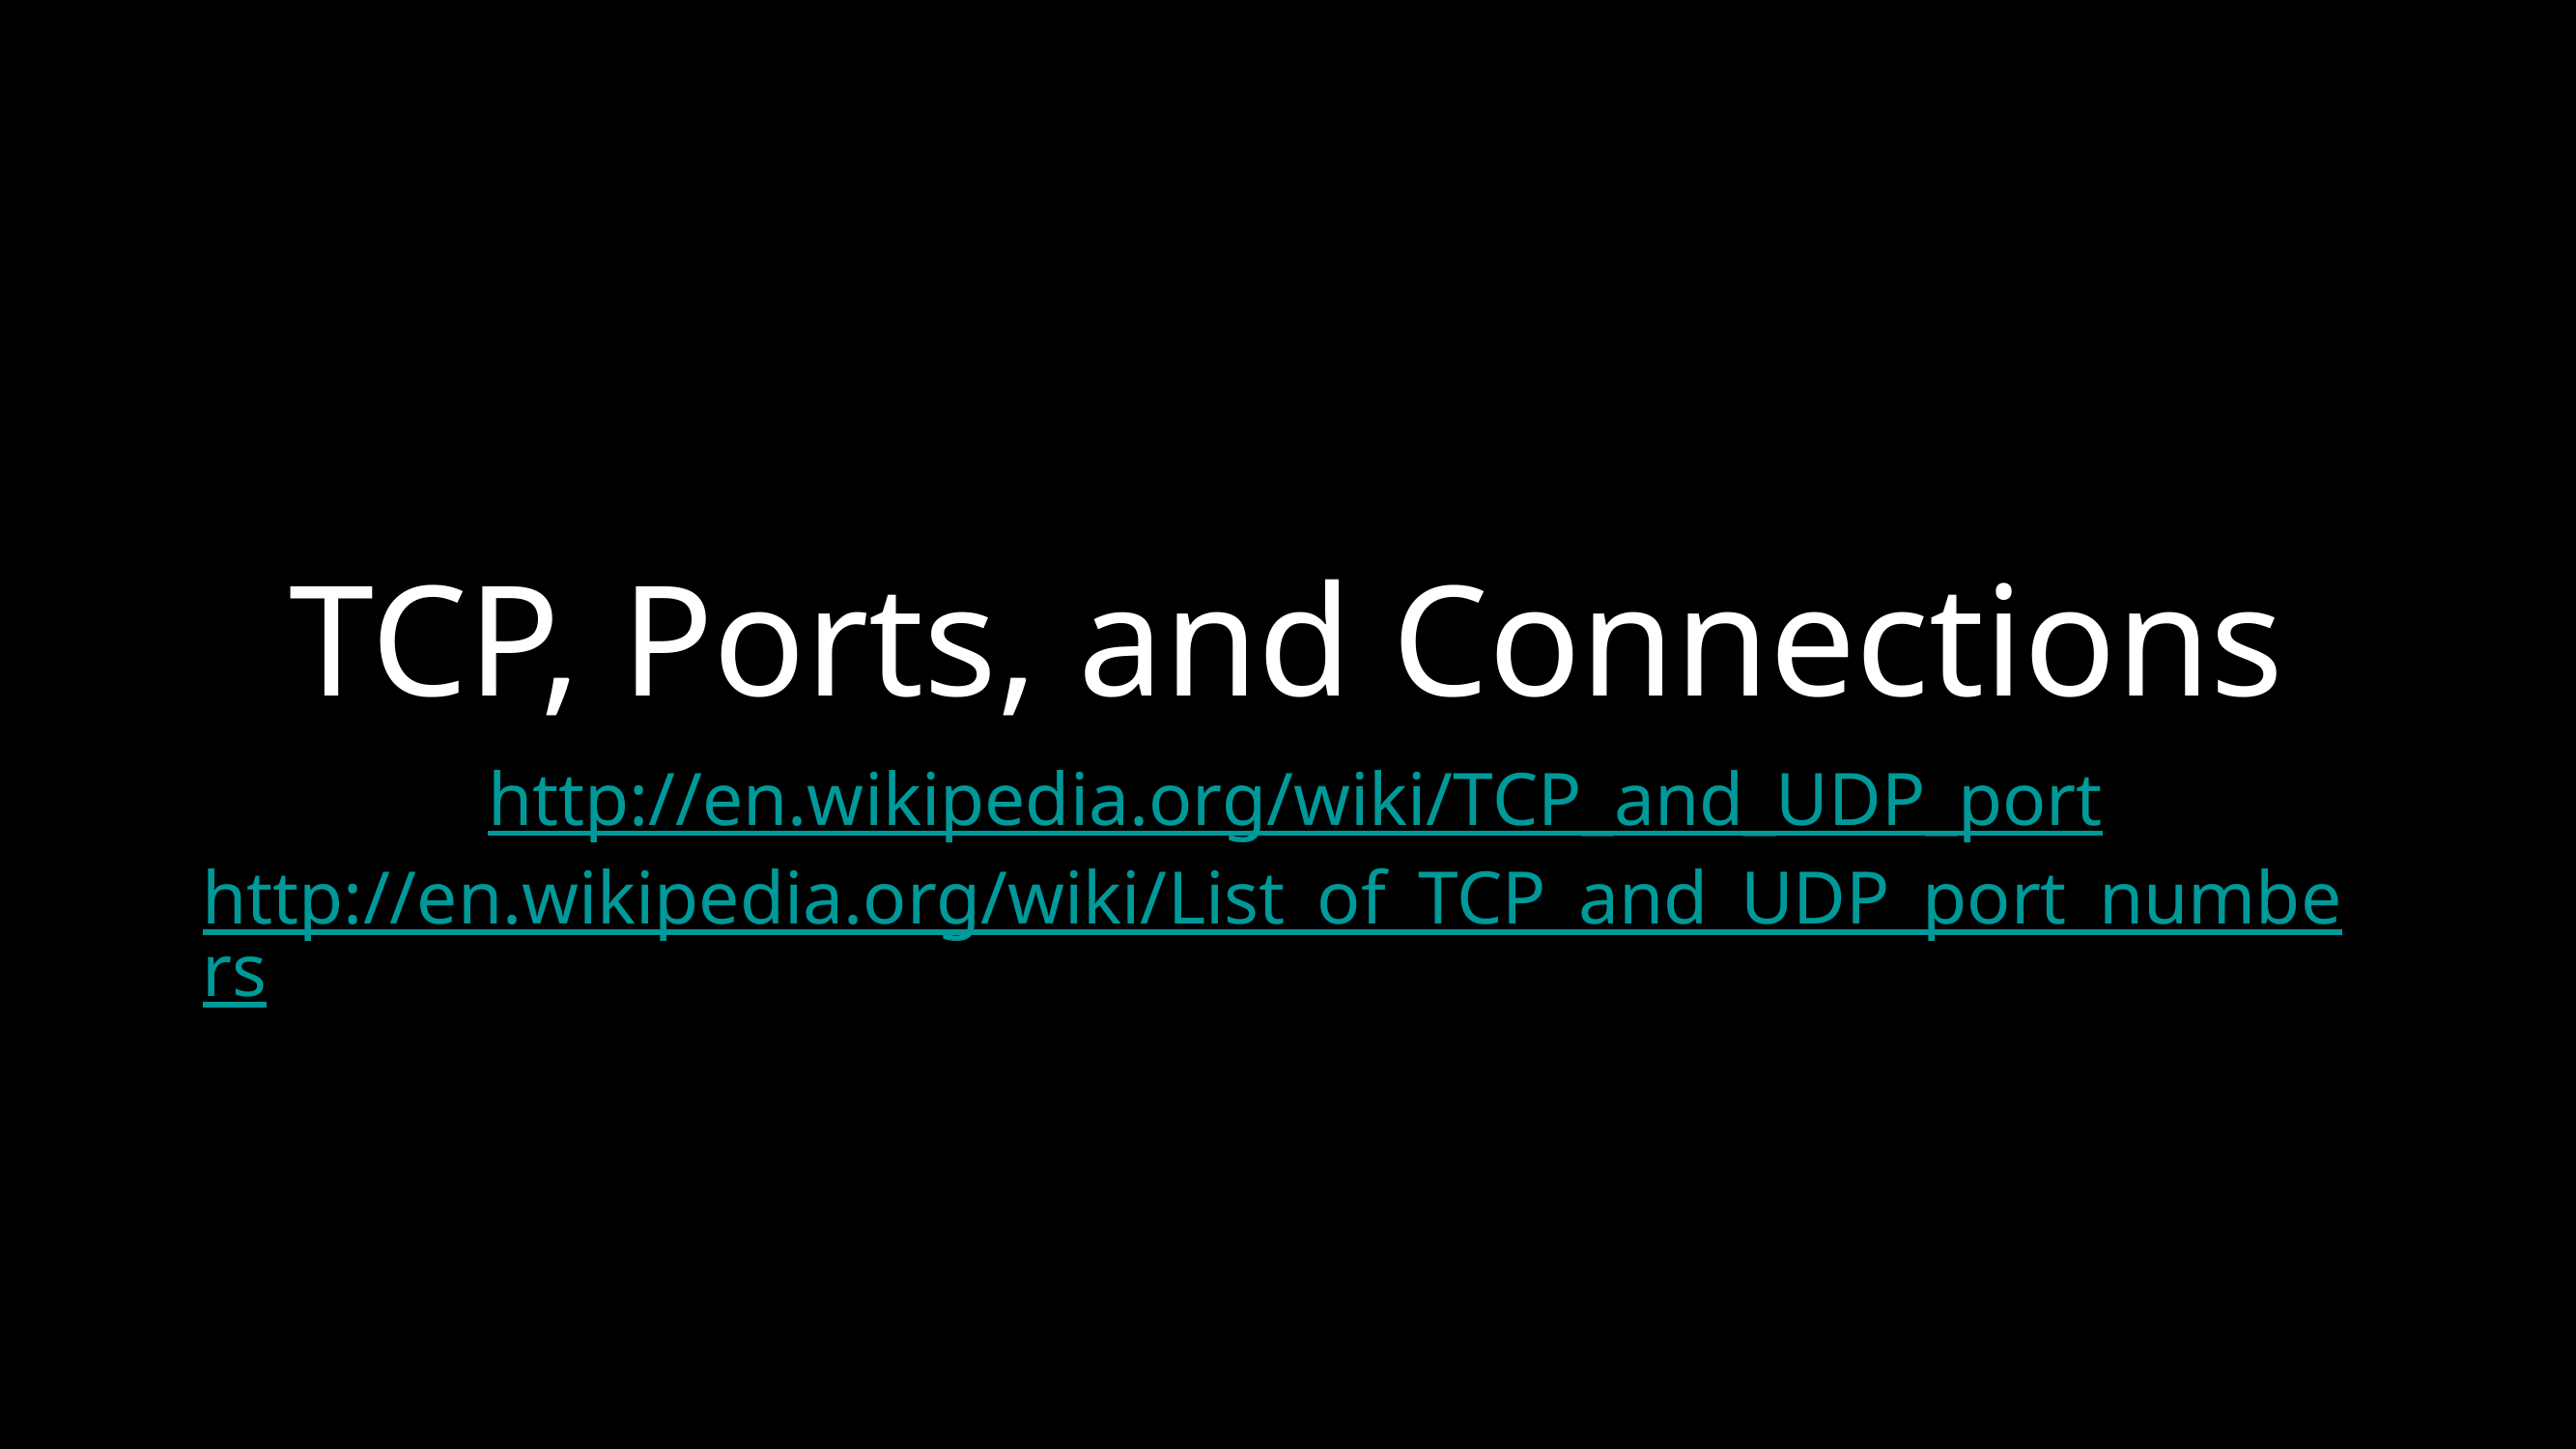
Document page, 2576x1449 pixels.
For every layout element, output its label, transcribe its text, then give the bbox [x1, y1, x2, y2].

title TCP, Ports, and Connections [183, 243, 2392, 733]
list http://en.wikipedia.org/wiki/TCP_and_UDP_port http://en.wikipedia.org/wiki/List_of_TCP_and_UDP_port_numbers [183, 746, 2392, 933]
